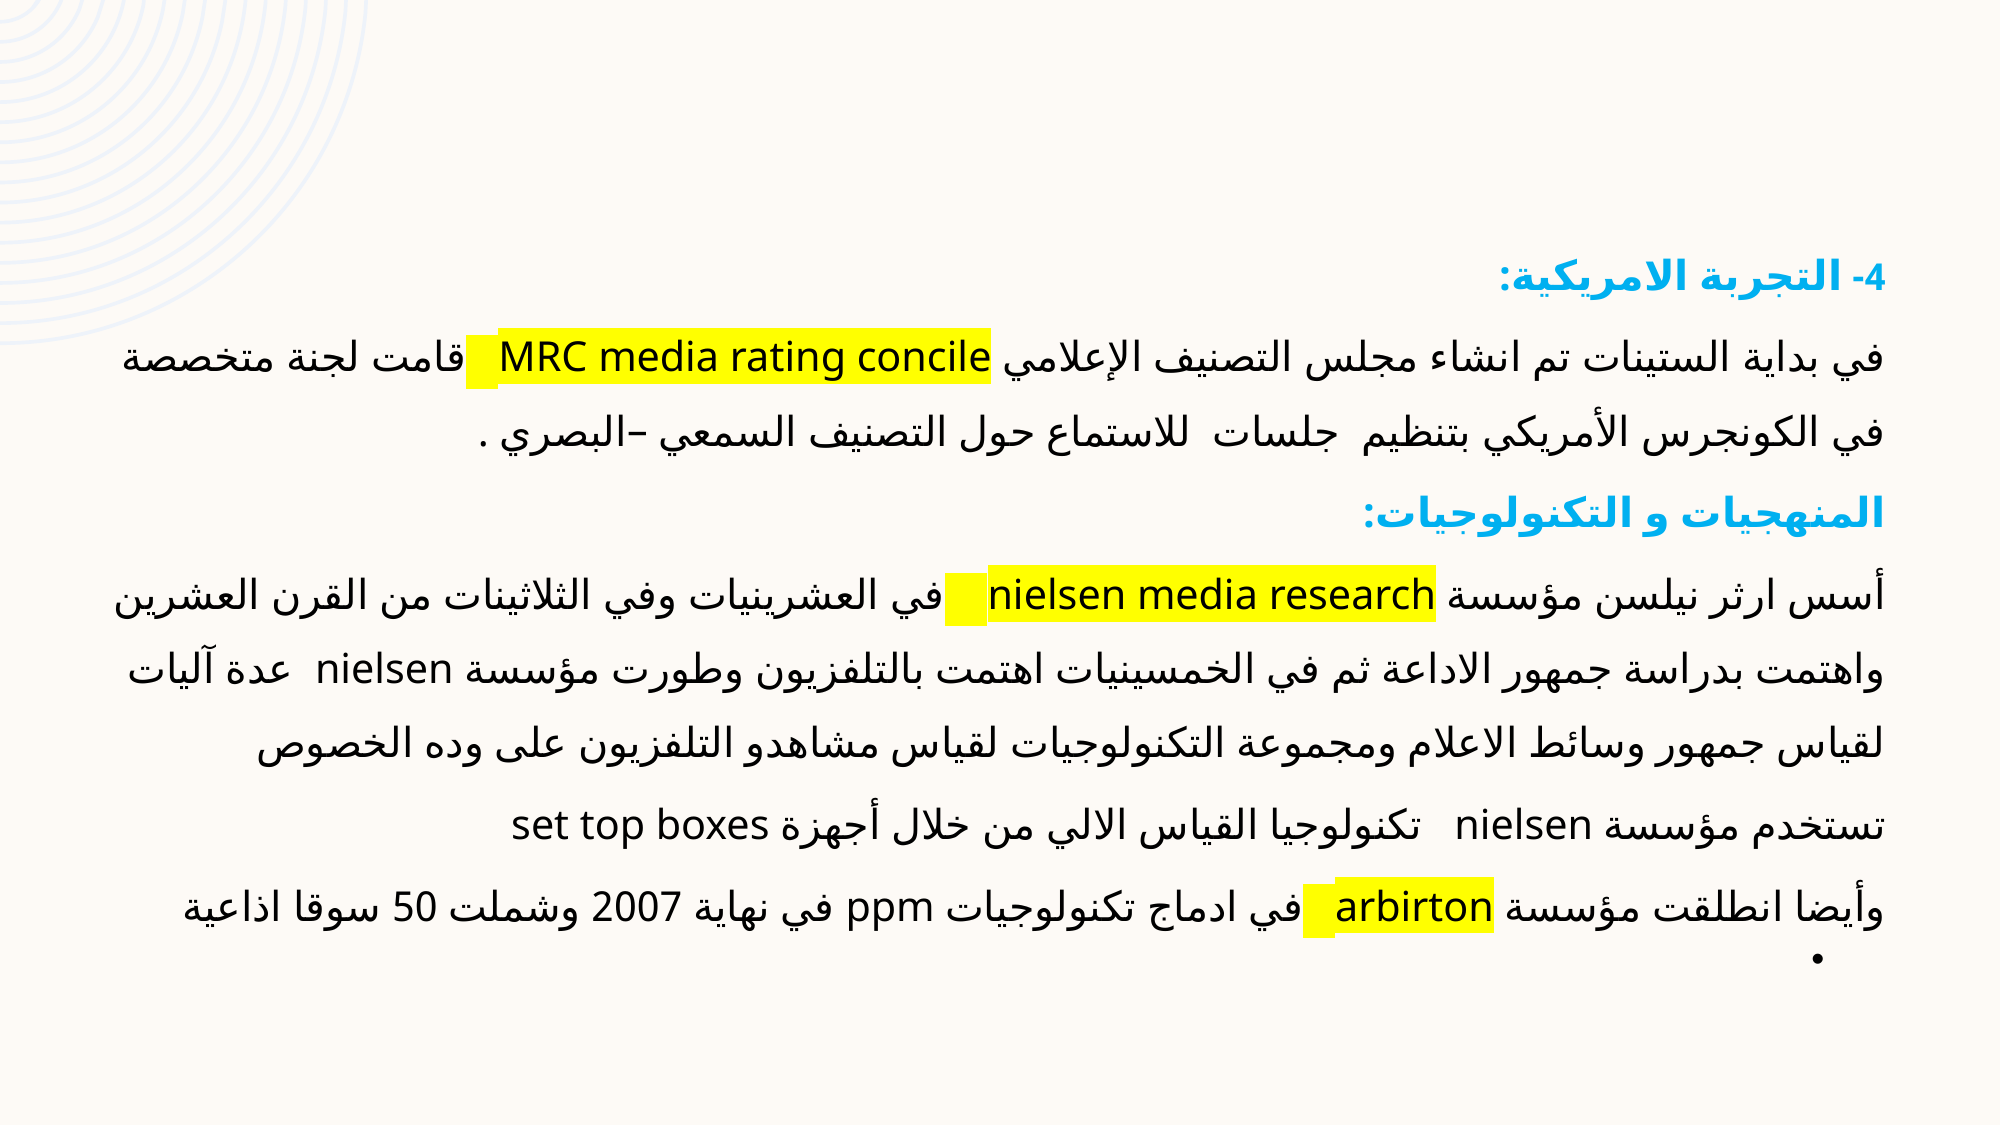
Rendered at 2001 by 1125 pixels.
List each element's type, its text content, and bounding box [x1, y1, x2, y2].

list 4- التجربة الامريكية: في بداية الستينات تم انشاء مجلس التصنيف الإعلامي MRC media rating concile قامت لجنة متخصصة في الكونجرس الأمريكي بتنظيم جلسات للاستماع حول التصنيف السمعي –البصري . المنهجيات و التكنولوجيات: أسس ارثر نيلسن مؤسسة nielsen media research في العشرينيات وفي الثلاثينات من القرن العشرين واهتمت بدراسة جمهور الاداعة ثم في الخمسينيات اهتمت بالتلفزيون وطورت مؤسسة nielsen عدة آليات لقياس جمهور وسائط الاعلام ومجموعة التكنولوجيات لقياس مشاهدو التلفزيون على وده الخصوص تستخدم مؤسسة nielsen تكنولوجيا القياس الالي من خلال أجهزة set top boxes وأيضا انطلقت مؤسسة arbirton في ادماج تكنولوجيات ppm في نهاية 2007 وشملت 50 سوقا اذاعية [87, 216, 1912, 945]
